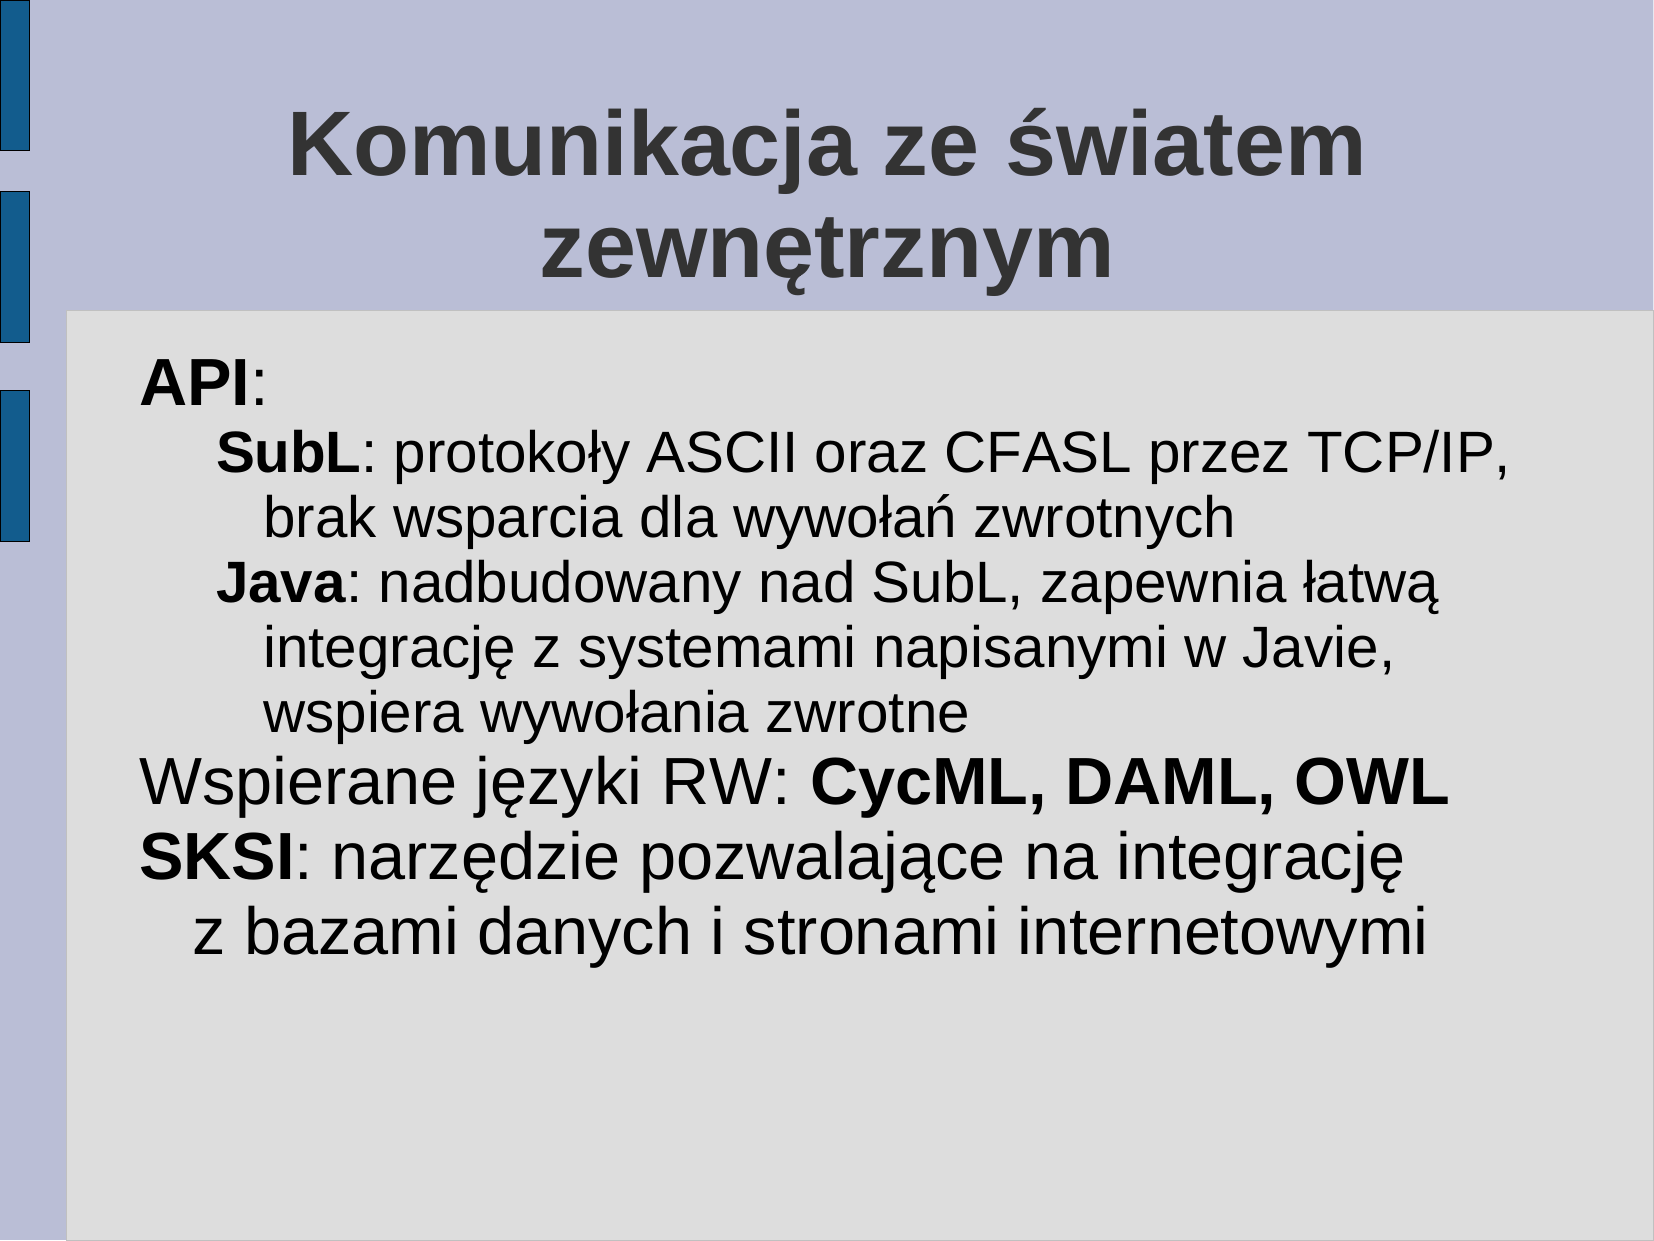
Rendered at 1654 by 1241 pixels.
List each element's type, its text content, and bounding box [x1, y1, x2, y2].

list API: SubL: protokoły ASCII oraz CFASL przez TCP/IP, brak wsparcia dla wywołań zwrotnych Java: nadbudowany nad SubL, zapewnia łatwą integrację z systemami napisanymi w Javie, wspiera wywołania zwrotne Wspierane języki RW: CycML, DAML, OWL SKSI: narzędzie pozwalające na integrację z bazami danych i stronami internetowymi [121, 344, 1534, 1127]
title Komunikacja ze światem zewnętrznym [121, 91, 1534, 299]
